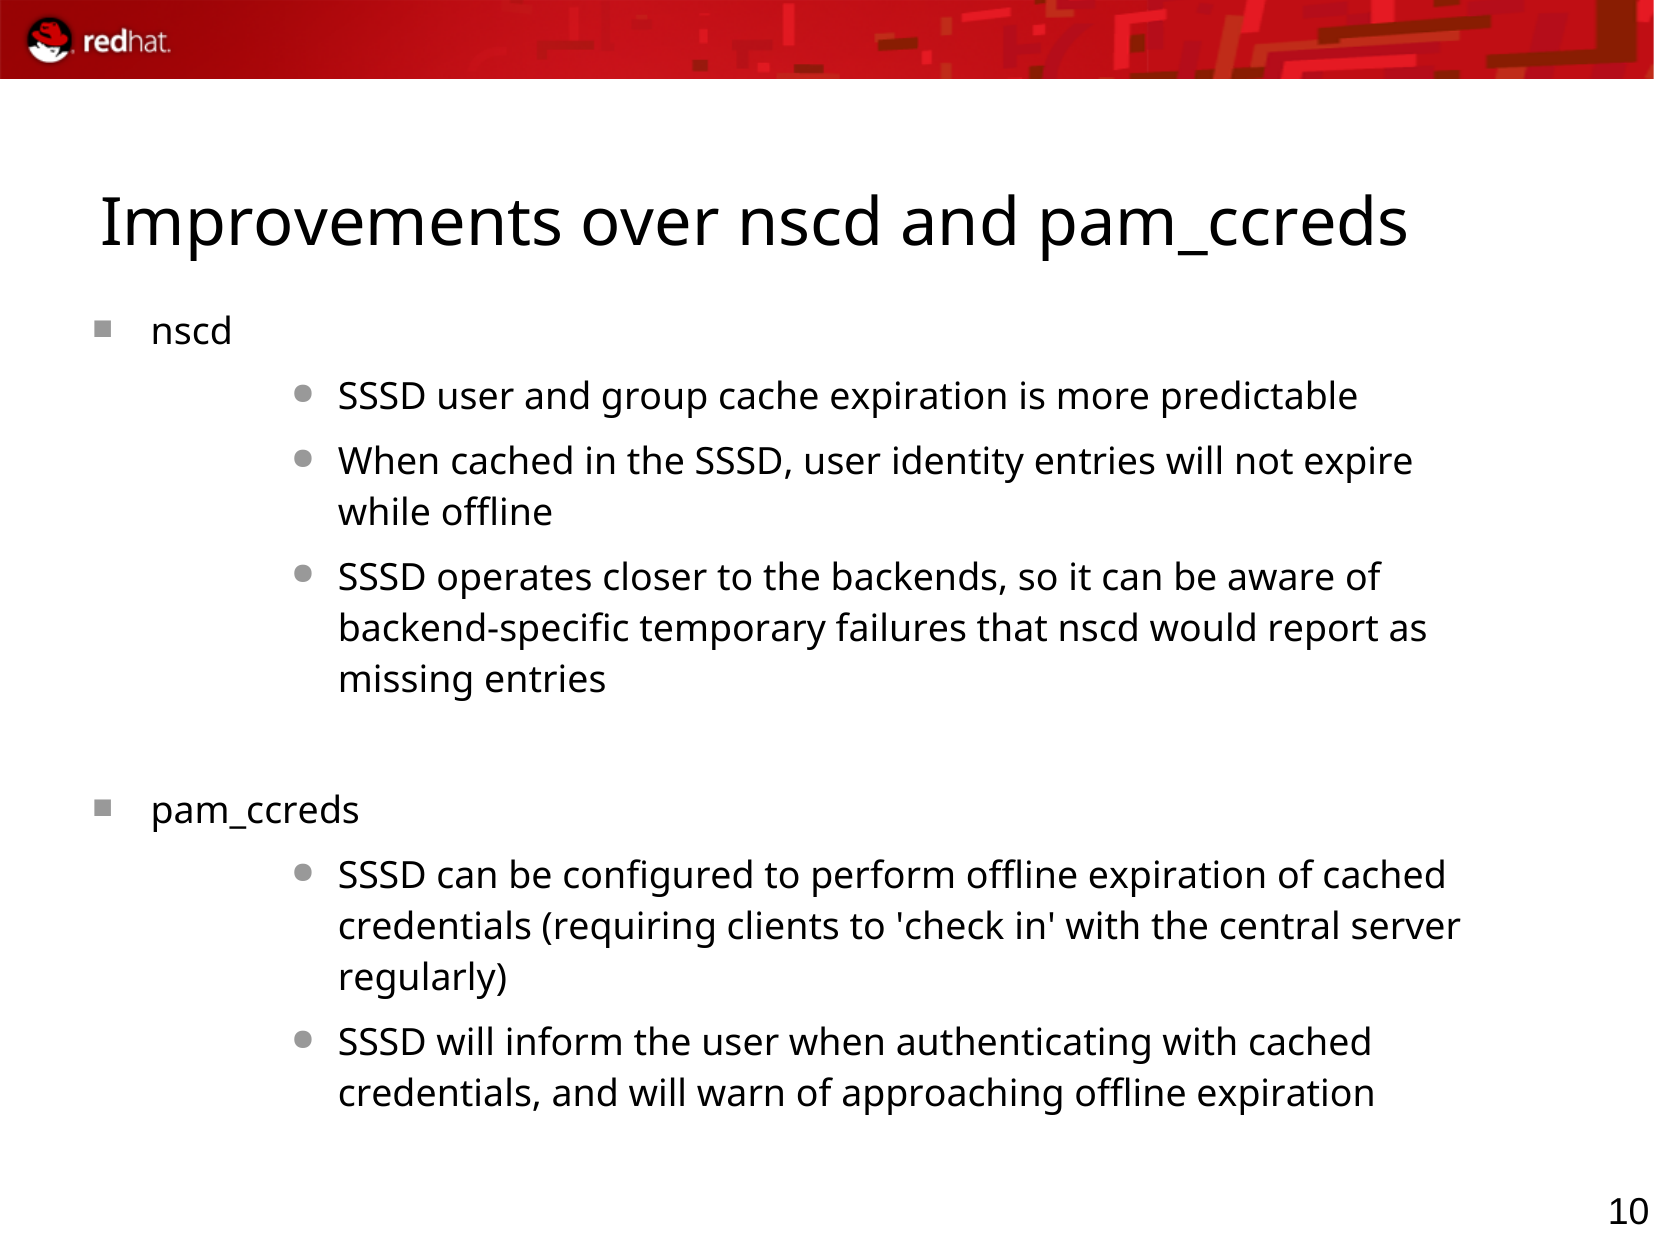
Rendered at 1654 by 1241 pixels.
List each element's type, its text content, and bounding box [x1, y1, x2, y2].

picture [0, 0, 1654, 79]
title Improvements over nscd and pam_ccreds [100, 171, 1506, 267]
list nscd SSSD user and group cache expiration is more predictable When cached in the SSSD, user identity entries will not expire while offline SSSD operates closer to the backends, so it can be aware of backend-specific temporary failures that nscd would report as missing entries pam_ccreds SSSD can be configured to perform offline expiration of cached credentials (requiring clients to 'check in' with the central server regularly) SSSD will inform the user when authenticating with cached credentials, and will warn of approaching offline expiration [94, 304, 1500, 1159]
